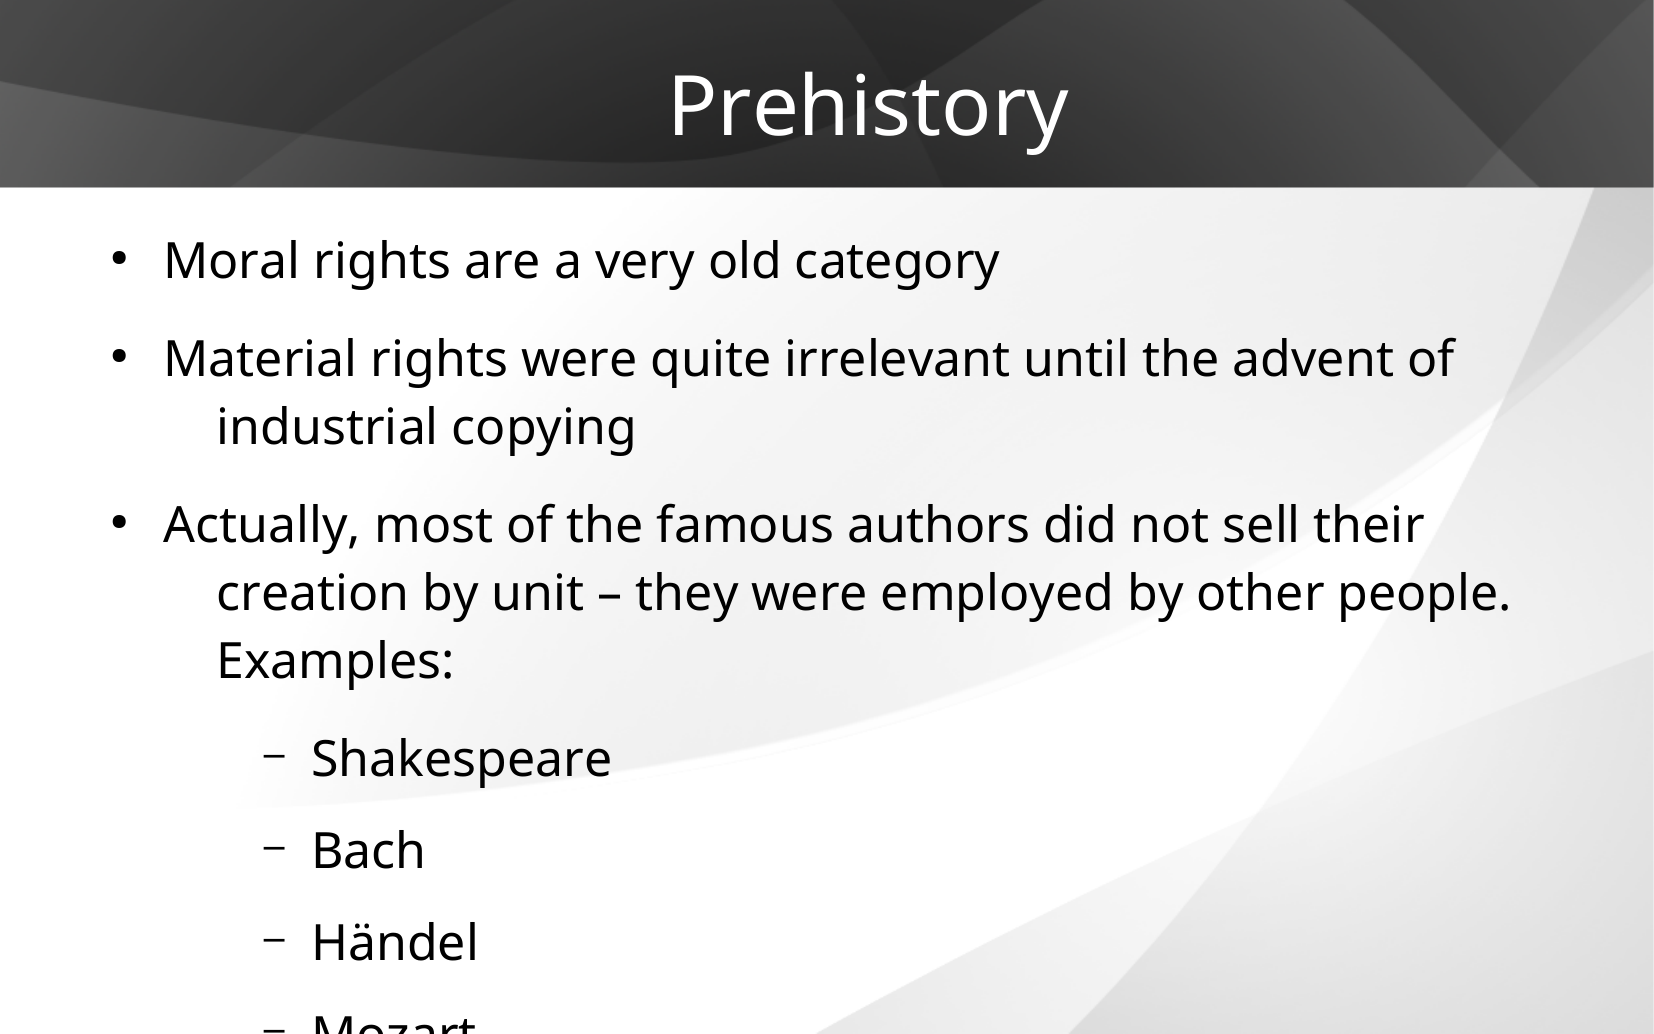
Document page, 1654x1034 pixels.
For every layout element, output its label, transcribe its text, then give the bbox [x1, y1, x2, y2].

picture [0, 0, 1654, 1034]
list Moral rights are a very old category Material rights were quite irrelevant until the advent of industrial copying Actually, most of the famous authors did not sell their creation by unit – they were employed by other people. Examples: Shakespeare Bach Händel Mozart [75, 225, 1613, 1013]
picture [320, 1022, 325, 1034]
picture [342, 1023, 347, 1034]
title Prehistory [124, 0, 1613, 208]
picture [364, 1028, 378, 1034]
